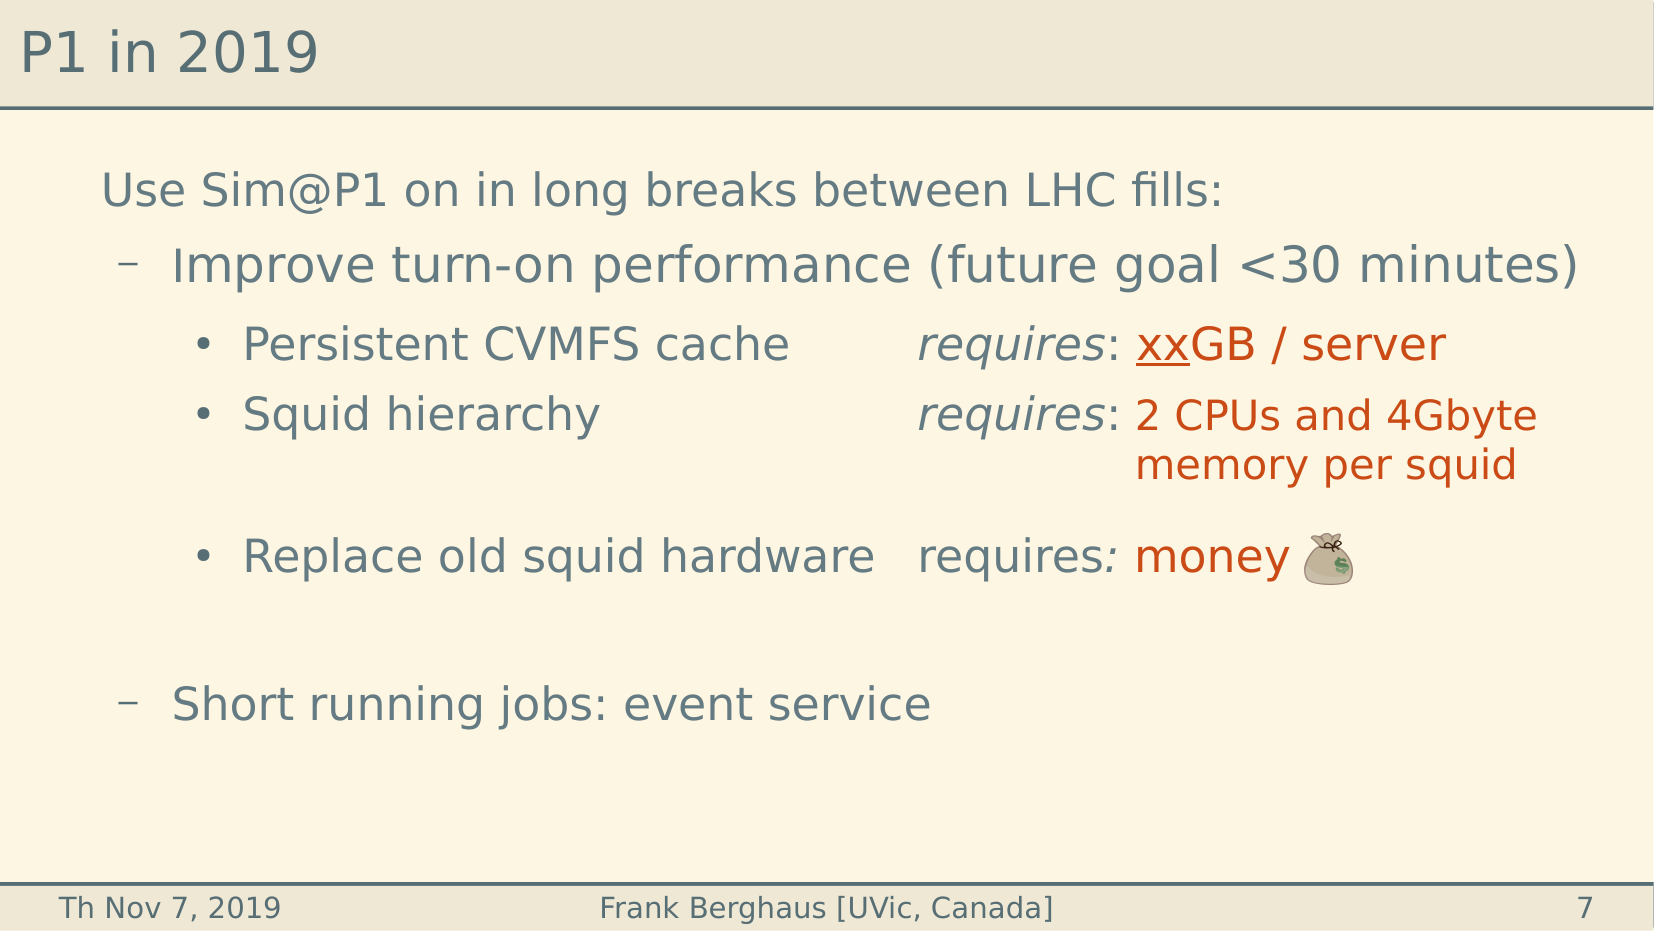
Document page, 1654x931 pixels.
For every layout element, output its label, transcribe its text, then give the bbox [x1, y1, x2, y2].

text_box 2 CPUs and 4Gbyte memory per squid [1120, 384, 1554, 497]
title P1 in 2019 [2, 0, 1654, 107]
list Use Sim@P1 on in long breaks between LHC fills: Improve turn-on performance (future goal <30 minutes) Persistent CVMFS cache requires: xxGB / server Squid hierarchy requires: Replace old squid hardware requires: money Short running jobs: event service [30, 163, 1621, 814]
picture [1304, 533, 1353, 585]
